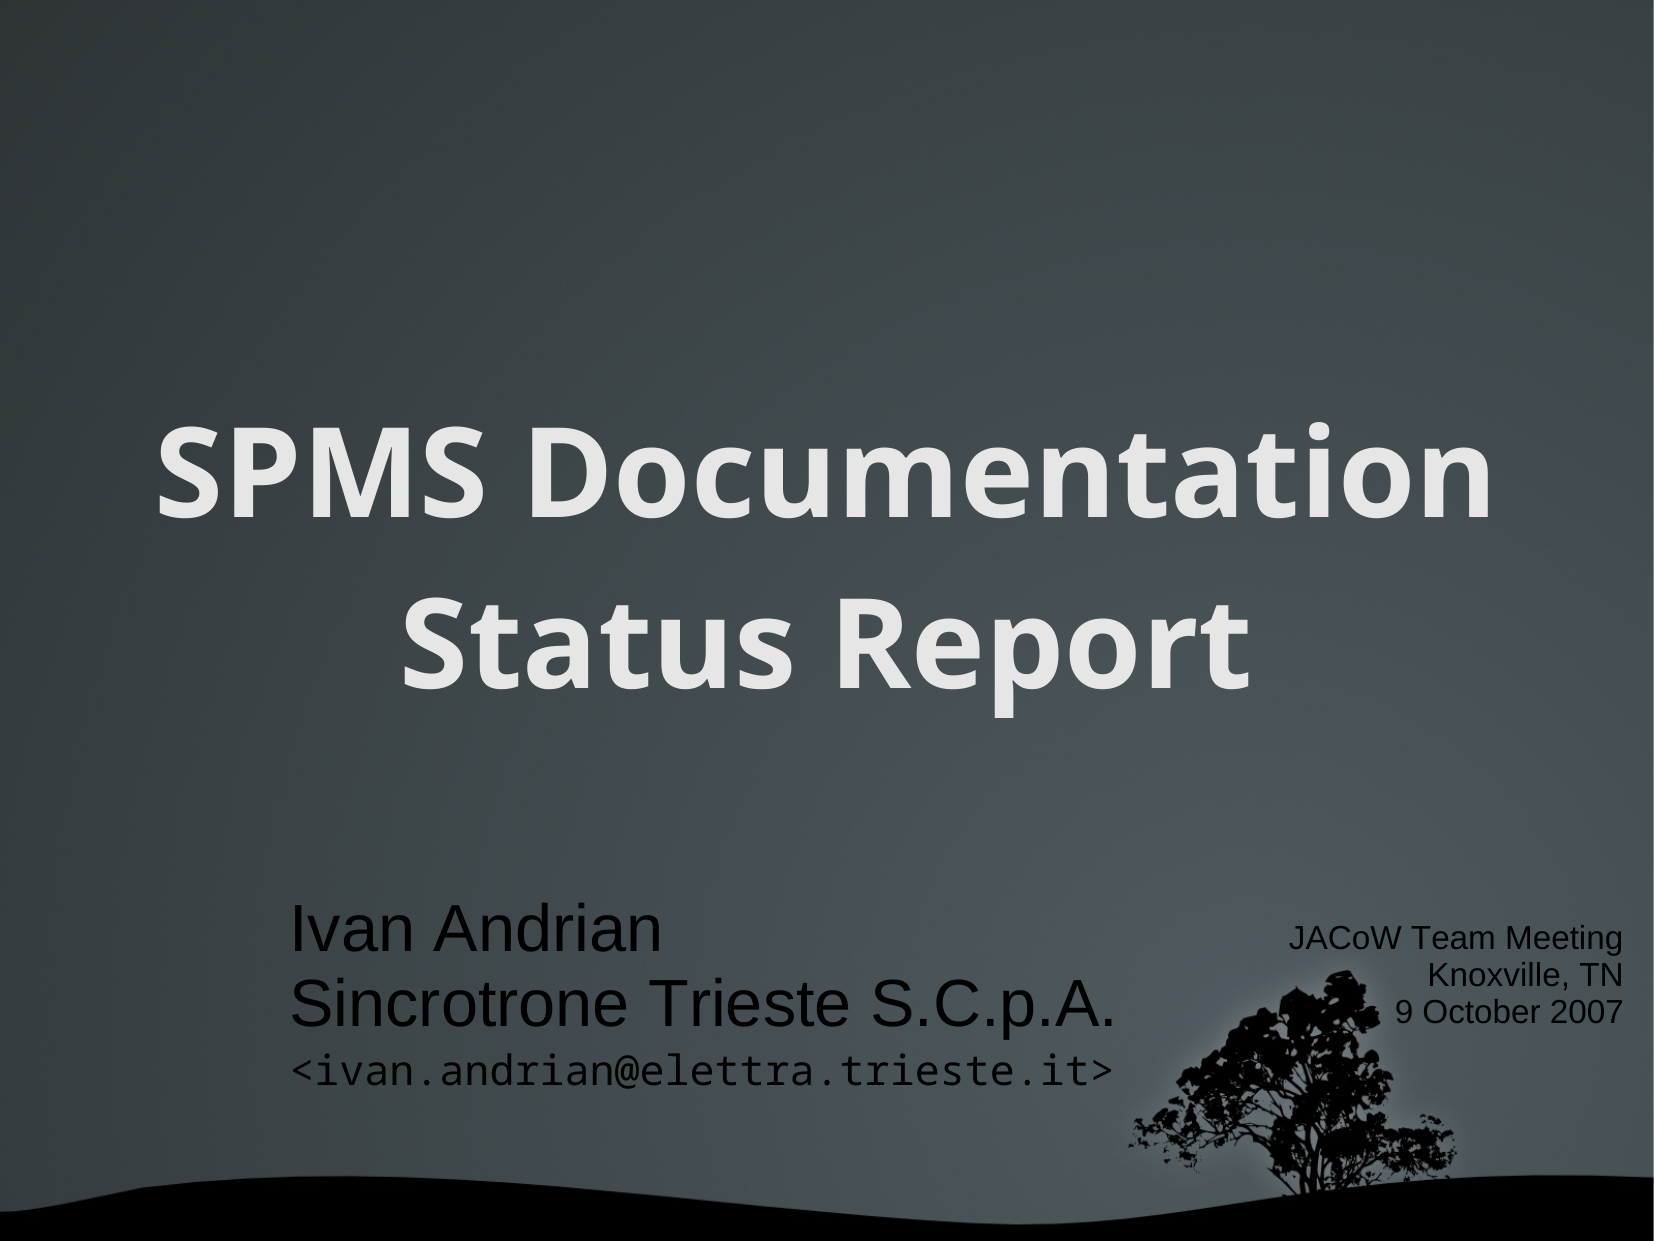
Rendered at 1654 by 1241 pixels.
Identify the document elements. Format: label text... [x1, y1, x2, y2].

subtitle Ivan Andrian Sincrotrone Trieste S.C.p.A. <ivan.andrian@elettra.trieste.it> [289, 846, 1154, 1143]
picture [0, 0, 1654, 1241]
text_box JACoW Team Meeting Knoxville, TN 9 October 2007 [1250, 890, 1625, 1060]
title SPMS Documentation Status Report [82, 409, 1571, 700]
